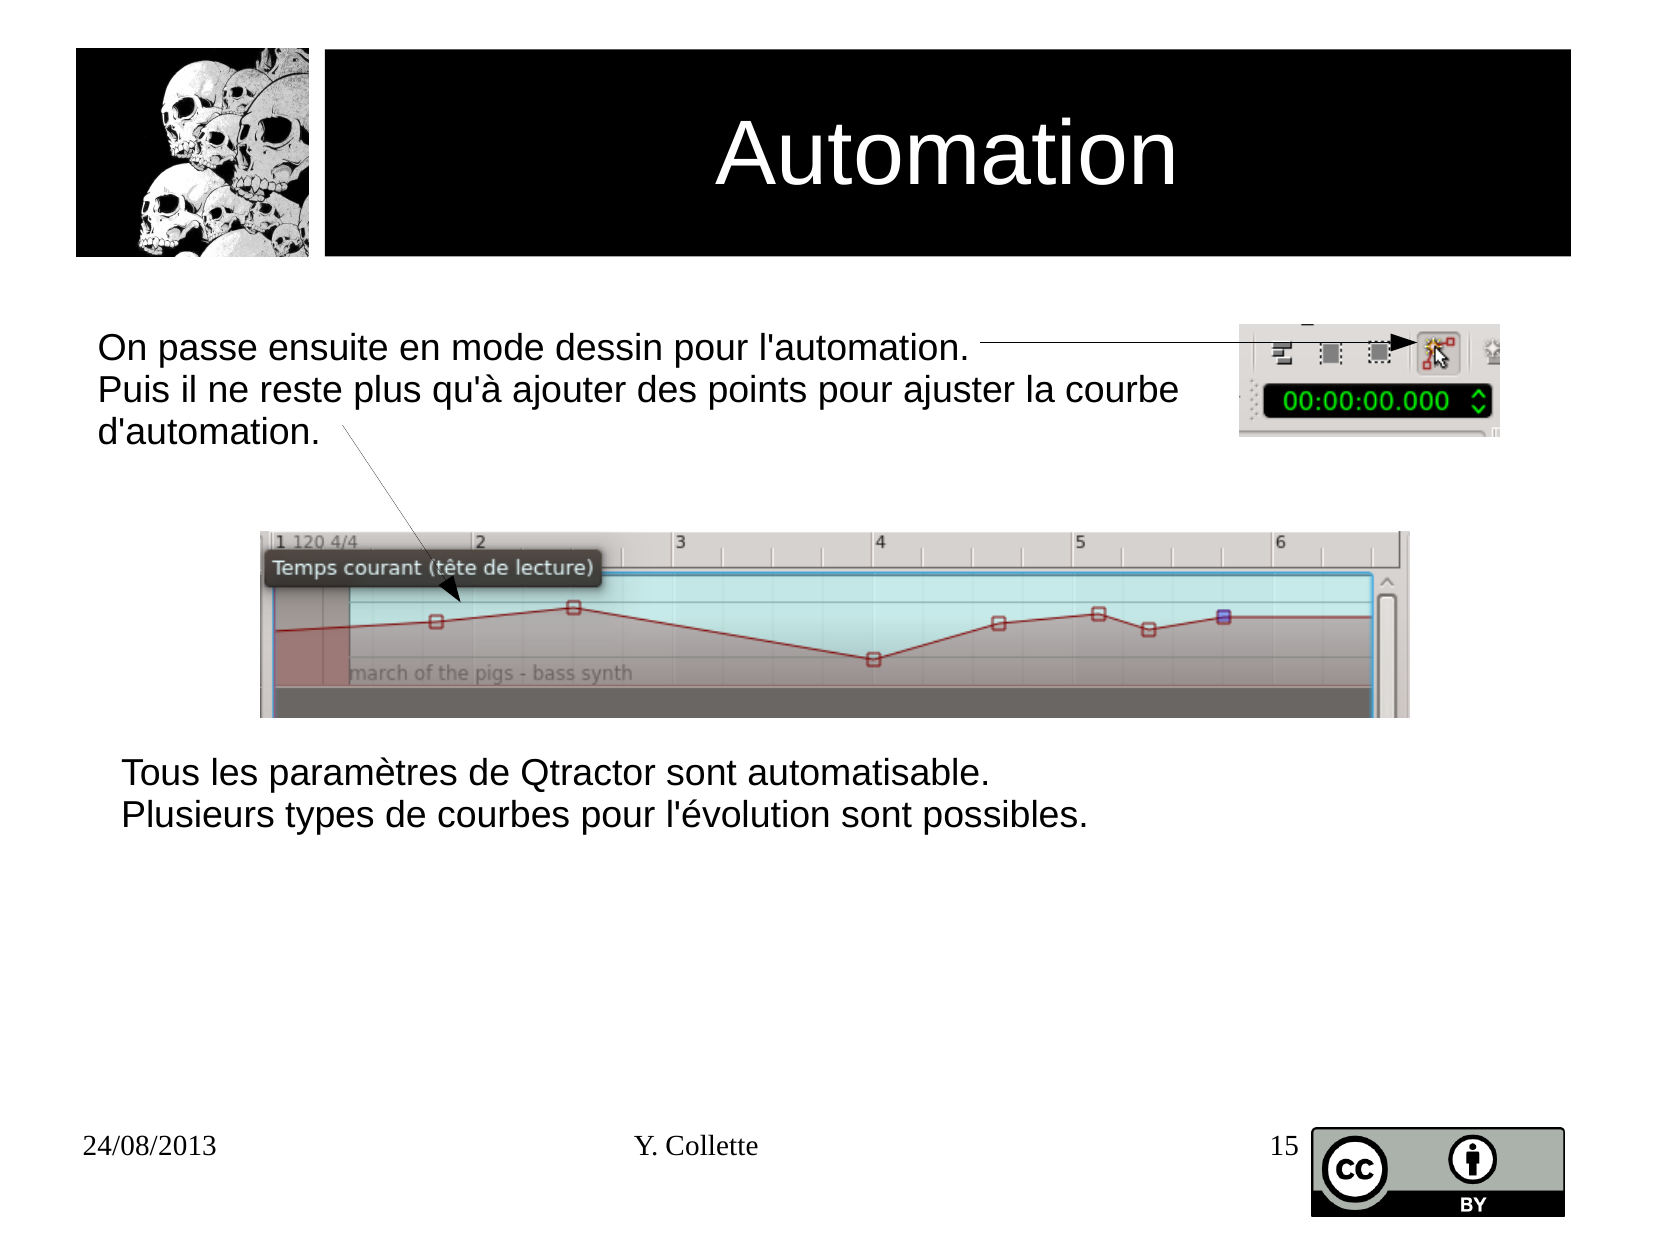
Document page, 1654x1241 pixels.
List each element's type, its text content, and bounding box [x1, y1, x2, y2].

picture [76, 48, 309, 257]
picture [1300, 324, 1501, 438]
text_box Tous les paramètres de Qtractor sont automatisable. Plusieurs types de courbes pour l'évolution sont possibles. [106, 744, 1524, 885]
picture [260, 531, 1410, 718]
picture [1311, 1127, 1565, 1217]
text_box On passe ensuite en mode dessin pour l'automation. Puis il ne reste plus qu'à ajouter des points pour ajuster la courbe d'automation. [82, 318, 1300, 460]
title Automation [324, 49, 1571, 257]
